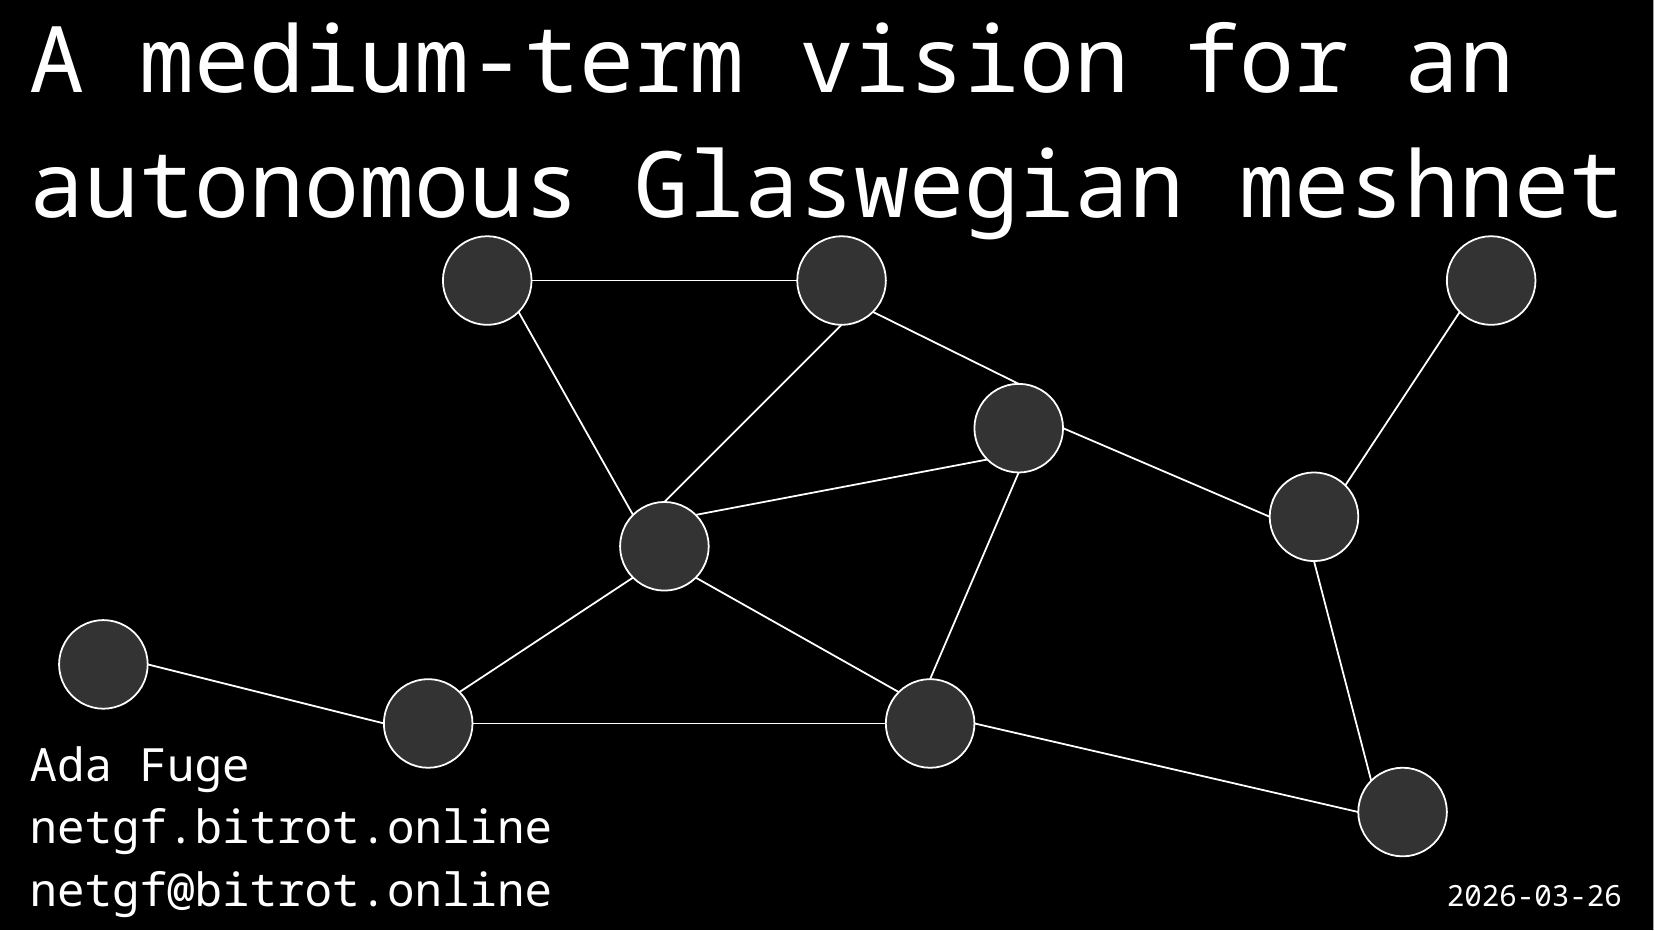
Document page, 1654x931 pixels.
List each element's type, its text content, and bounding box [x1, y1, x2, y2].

text_box [885, 679, 975, 768]
title A medium-term vision for an autonomous Glaswegian meshnet [29, 0, 1654, 280]
text_box [442, 236, 532, 325]
text_box [620, 502, 709, 591]
text_box [59, 620, 148, 709]
text_box [1358, 767, 1447, 857]
title 2026-03-26 [1446, 825, 1654, 931]
text_box [383, 679, 473, 737]
text_box [1269, 472, 1359, 562]
title Ada Fuge netgf.bitrot.online netgf@bitrot.online [29, 737, 827, 916]
text_box [974, 383, 1063, 473]
text_box [1446, 236, 1536, 325]
text_box [797, 236, 886, 325]
